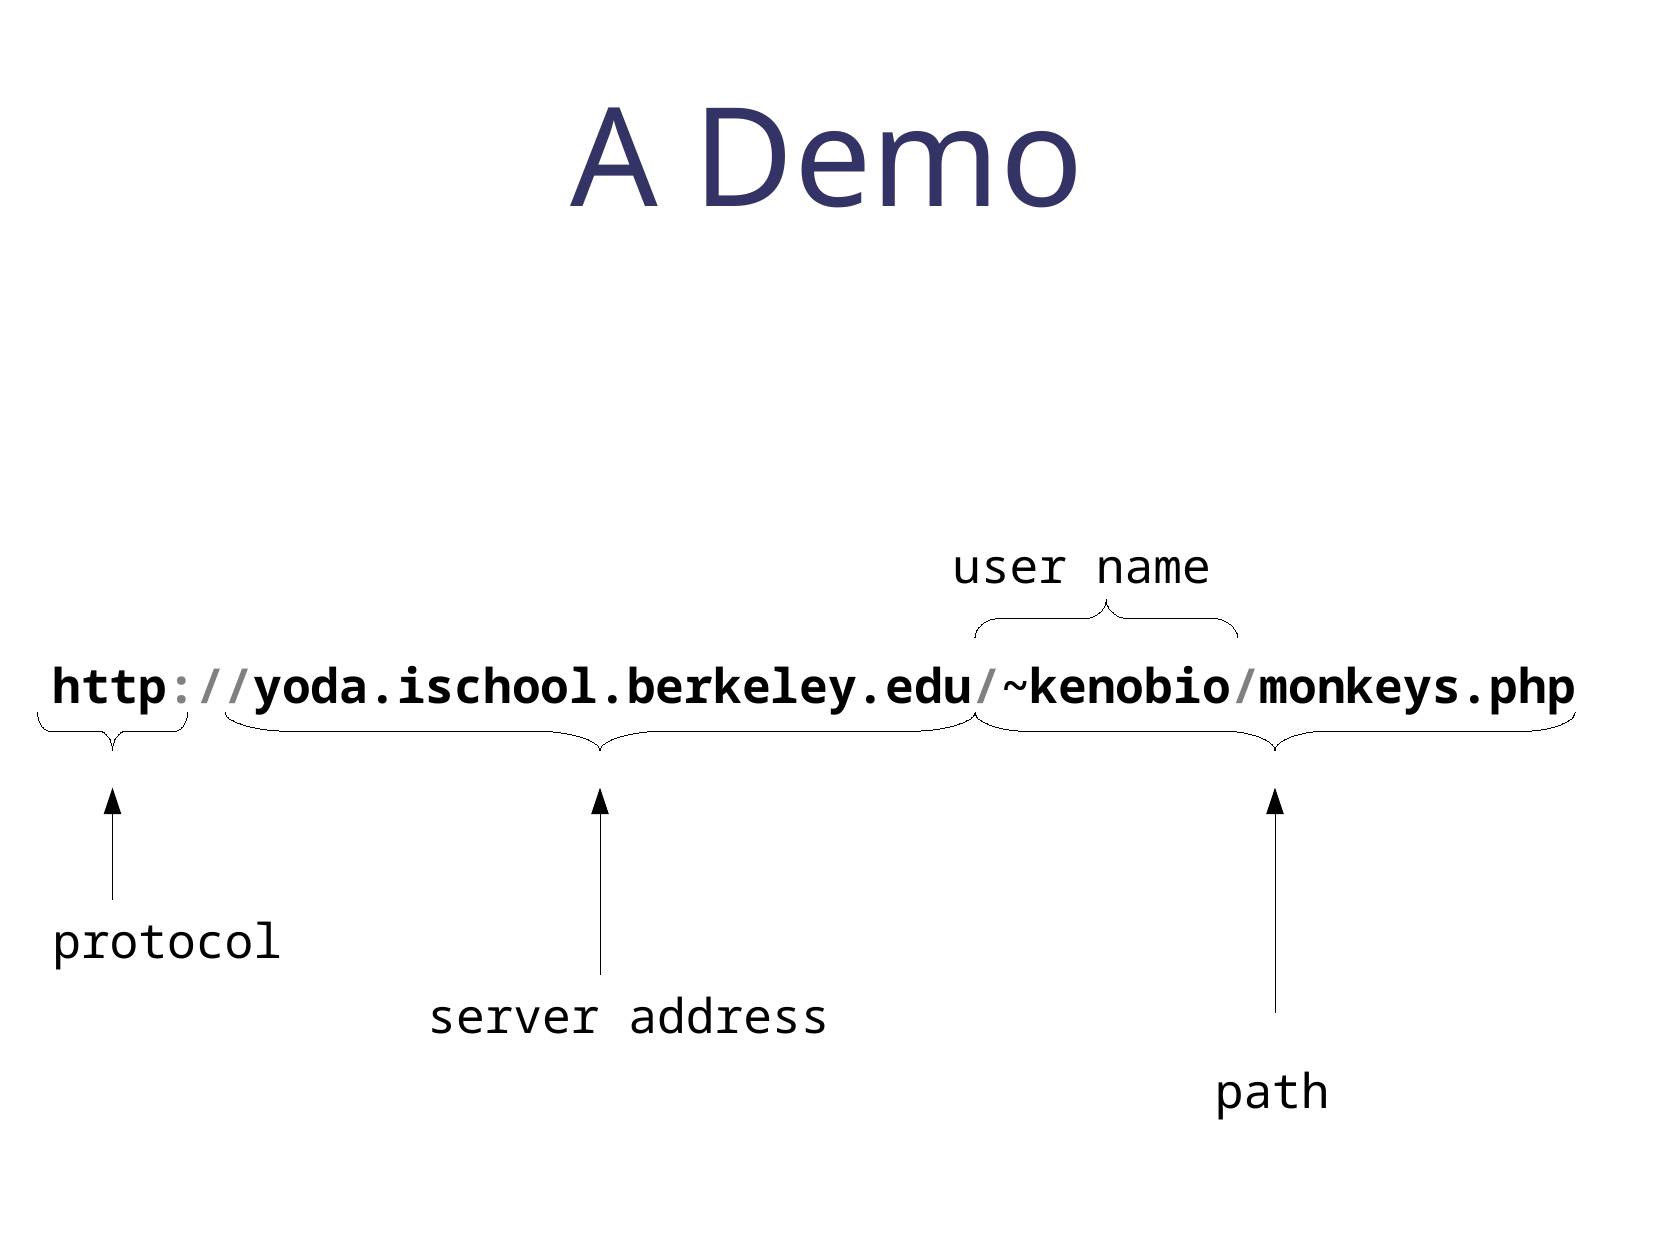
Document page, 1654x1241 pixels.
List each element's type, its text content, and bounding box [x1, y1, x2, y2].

text_box path [1200, 1050, 1388, 1118]
title A Demo [82, 56, 1571, 250]
text_box http://yoda.ischool.berkeley.edu/~kenobio/monkeys.php [37, 644, 1613, 716]
text_box server address [412, 975, 863, 1043]
text_box protocol [37, 900, 301, 968]
text_box user name [937, 525, 1238, 593]
